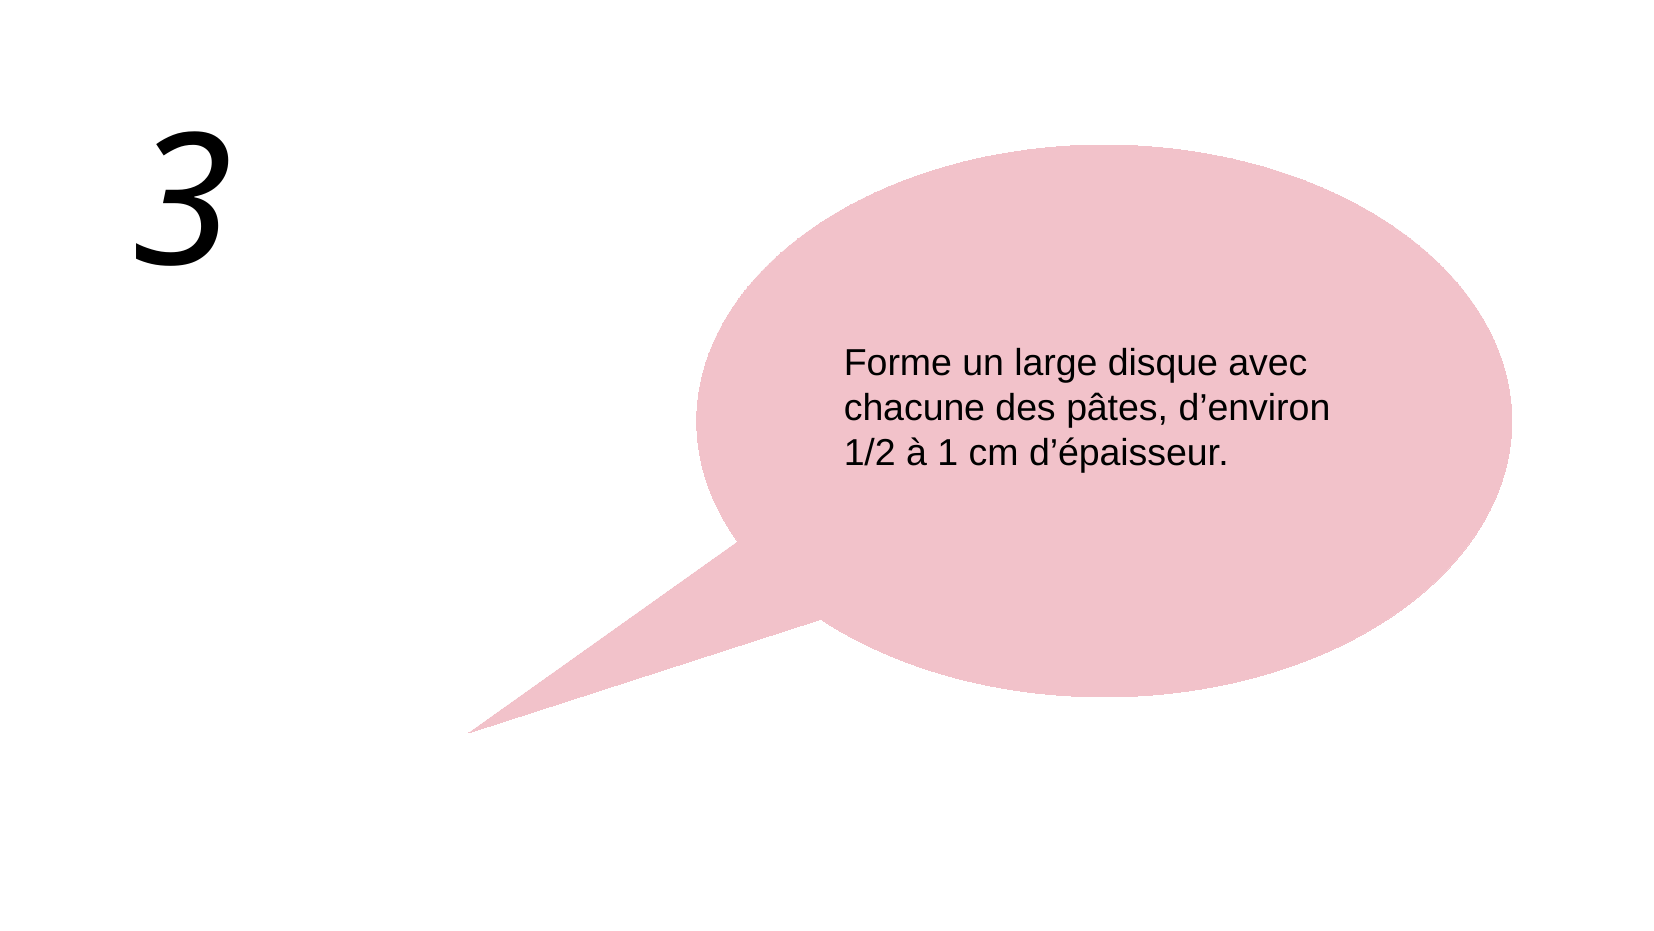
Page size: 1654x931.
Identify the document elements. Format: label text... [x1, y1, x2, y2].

text_box [468, 145, 1512, 733]
text_box 3 [118, 60, 414, 284]
text_box Forme un large disque avec chacune des pâtes, d’environ 1/2 à 1 cm d’épaisseur. [828, 330, 1406, 472]
